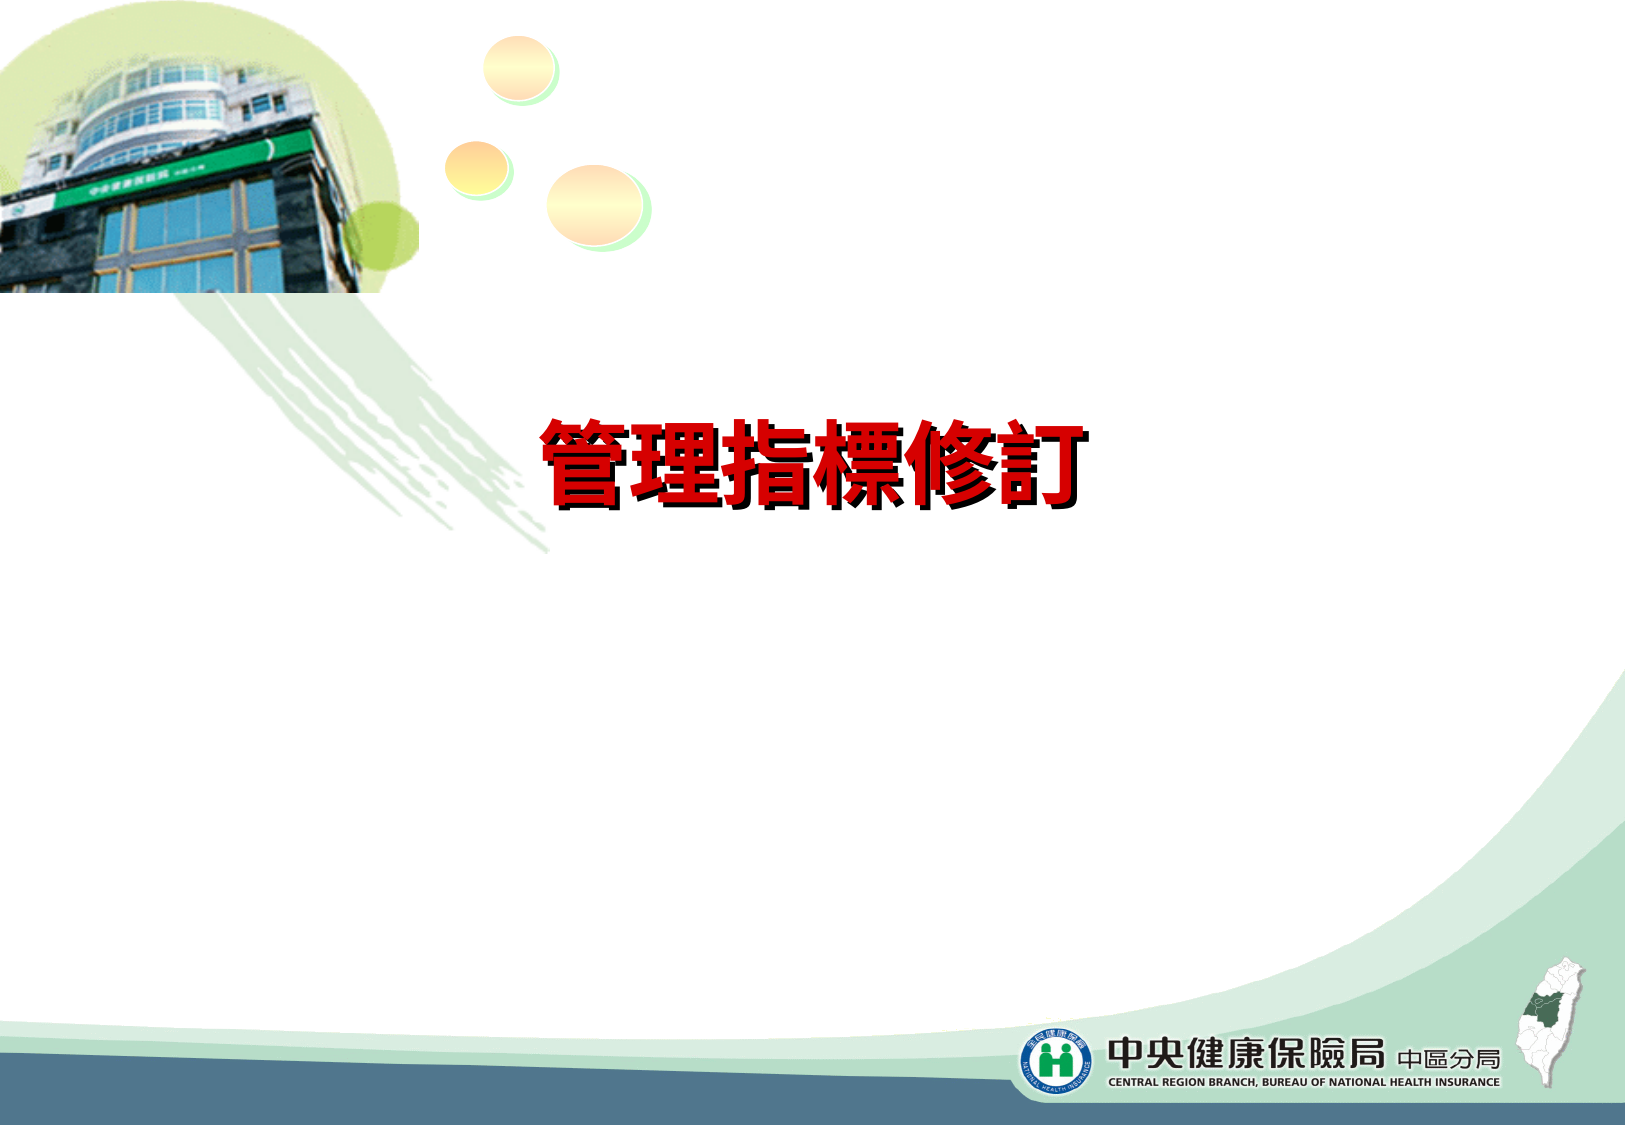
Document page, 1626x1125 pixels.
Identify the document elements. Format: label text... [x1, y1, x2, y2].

title 管理指標修訂 [121, 339, 1503, 581]
